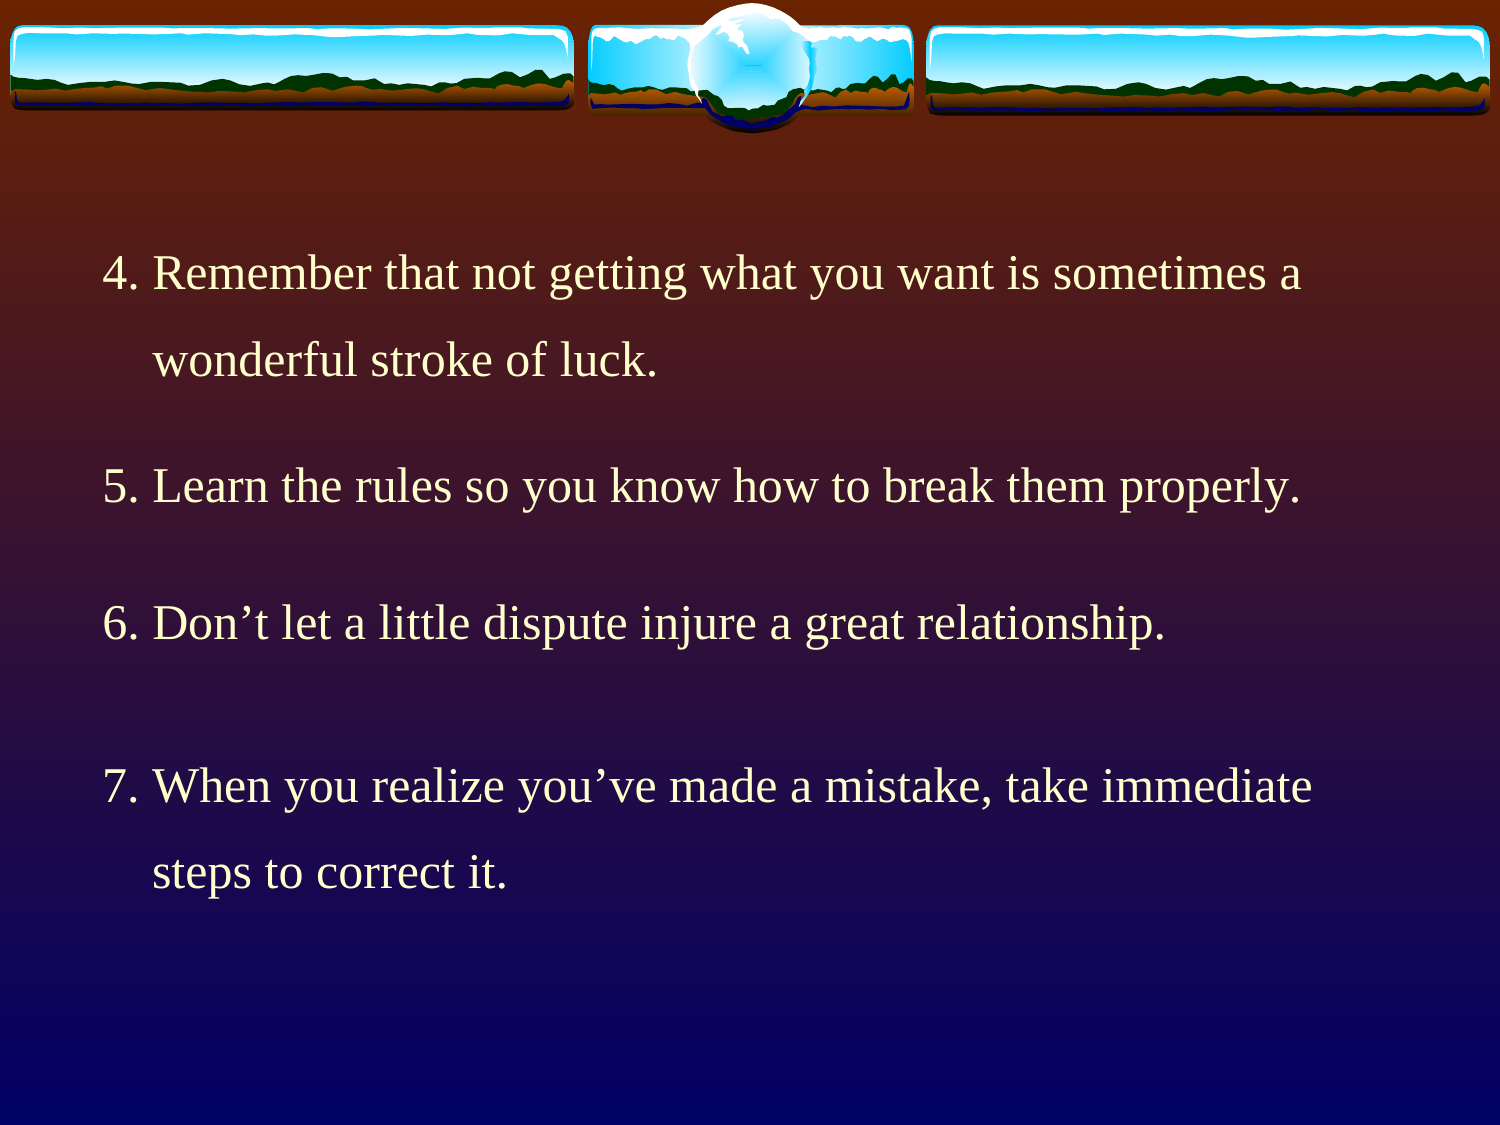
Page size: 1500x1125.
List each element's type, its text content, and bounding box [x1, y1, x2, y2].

text_box 4. Remember that not getting what you want is sometimes a wonderful stroke of luck. [87, 237, 1426, 395]
text_box 5. Learn the rules so you know how to break them properly. [87, 449, 1351, 521]
text_box 6. Don’t let a little dispute injure a great relationship. [87, 587, 1276, 659]
text_box 7. When you realize you’ve made a mistake, take immediate steps to correct it. [62, 749, 1375, 994]
